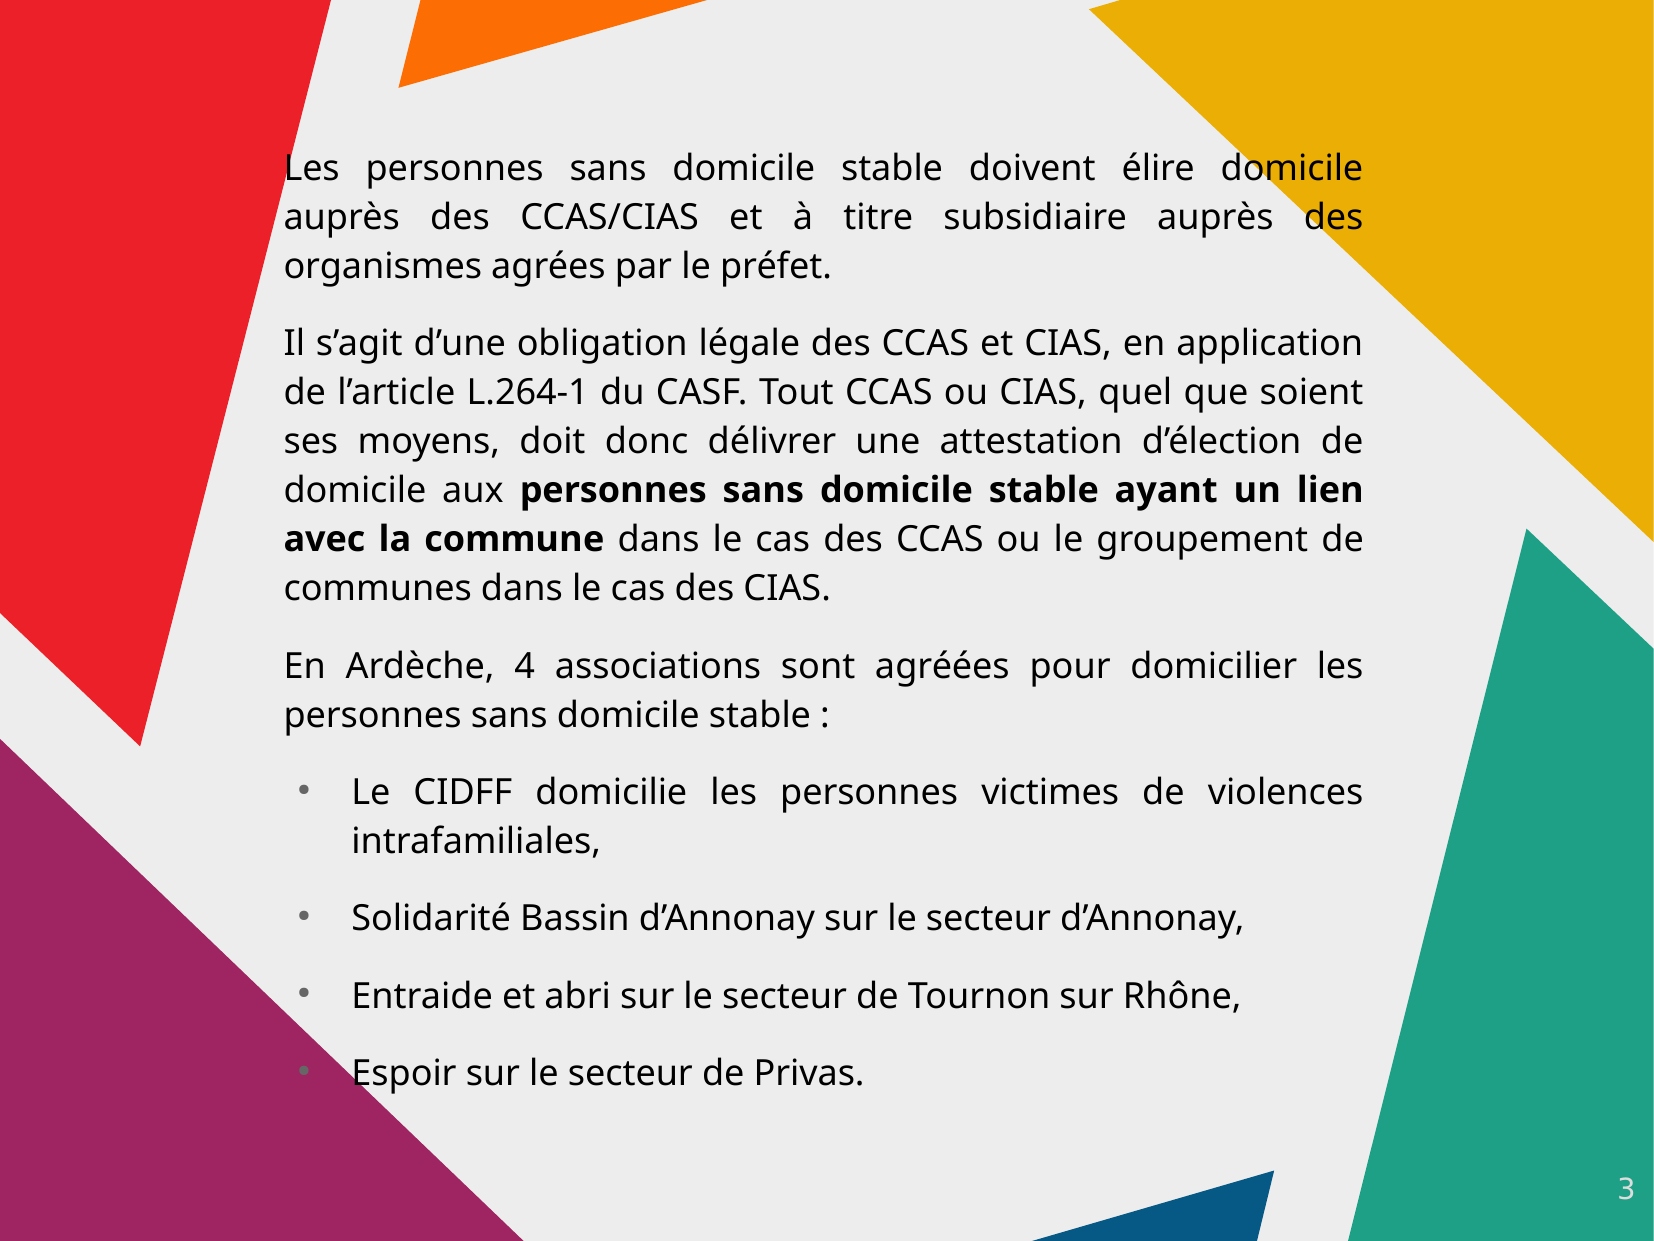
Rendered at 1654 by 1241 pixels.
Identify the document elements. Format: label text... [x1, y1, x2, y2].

list Les personnes sans domicile stable doivent élire domicile auprès des CCAS/CIAS et à titre subsidiaire auprès des organismes agrées par le préfet. Il s’agit d’une obligation légale des CCAS et CIAS, en application de l’article L.264-1 du CASF. Tout CCAS ou CIAS, quel que soient ses moyens, doit donc délivrer une attestation d’élection de domicile aux personnes sans domicile stable ayant un lien avec la commune dans le cas des CCAS ou le groupement de communes dans le cas des CIAS. En Ardèche, 4 associations sont agréées pour domicilier les personnes sans domicile stable : Le CIDFF domicilie les personnes victimes de violences intrafamiliales, Solidarité Bassin d’Annonay sur le secteur d’Annonay, Entraide et abri sur le secteur de Tournon sur Rhône, Espoir sur le secteur de Privas. [283, 141, 1365, 1111]
